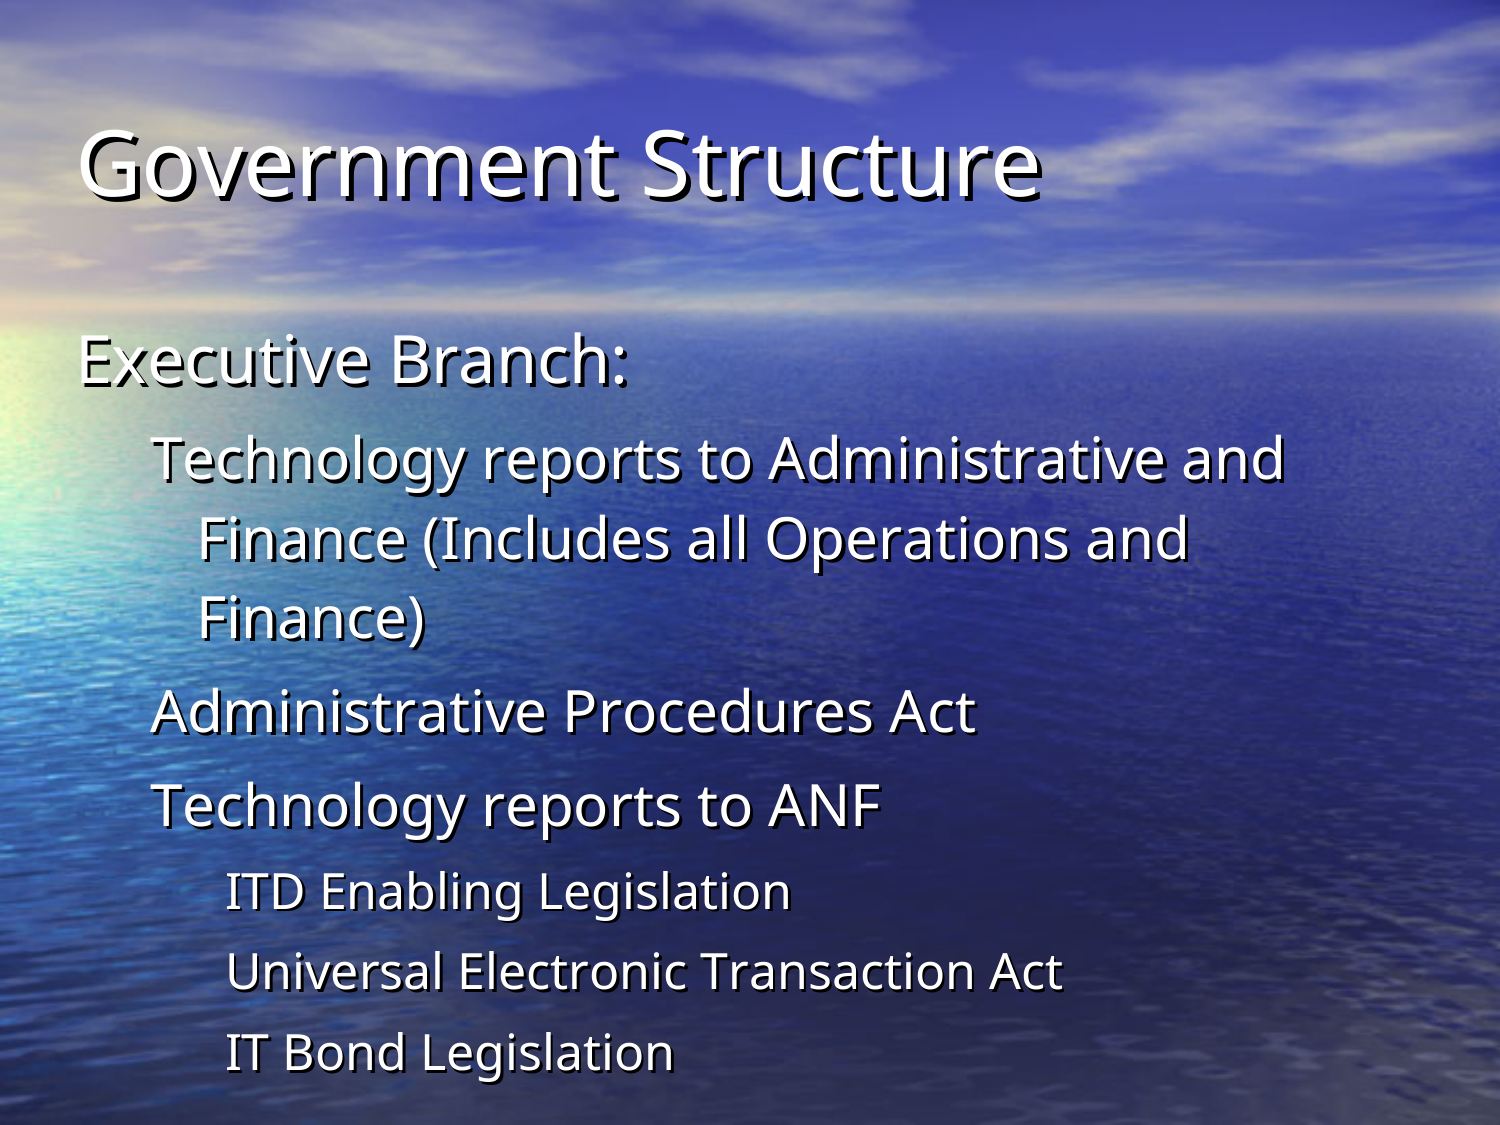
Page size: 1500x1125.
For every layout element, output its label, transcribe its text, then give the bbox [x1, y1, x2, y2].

list Executive Branch: Technology reports to Administrative and Finance (Includes all Operations and Finance) Administrative Procedures Act Technology reports to ANF ITD Enabling Legislation Universal Electronic Transaction Act IT Bond Legislation [75, 312, 1426, 989]
picture [0, 0, 1500, 1125]
title Government Structure [75, 47, 1426, 276]
